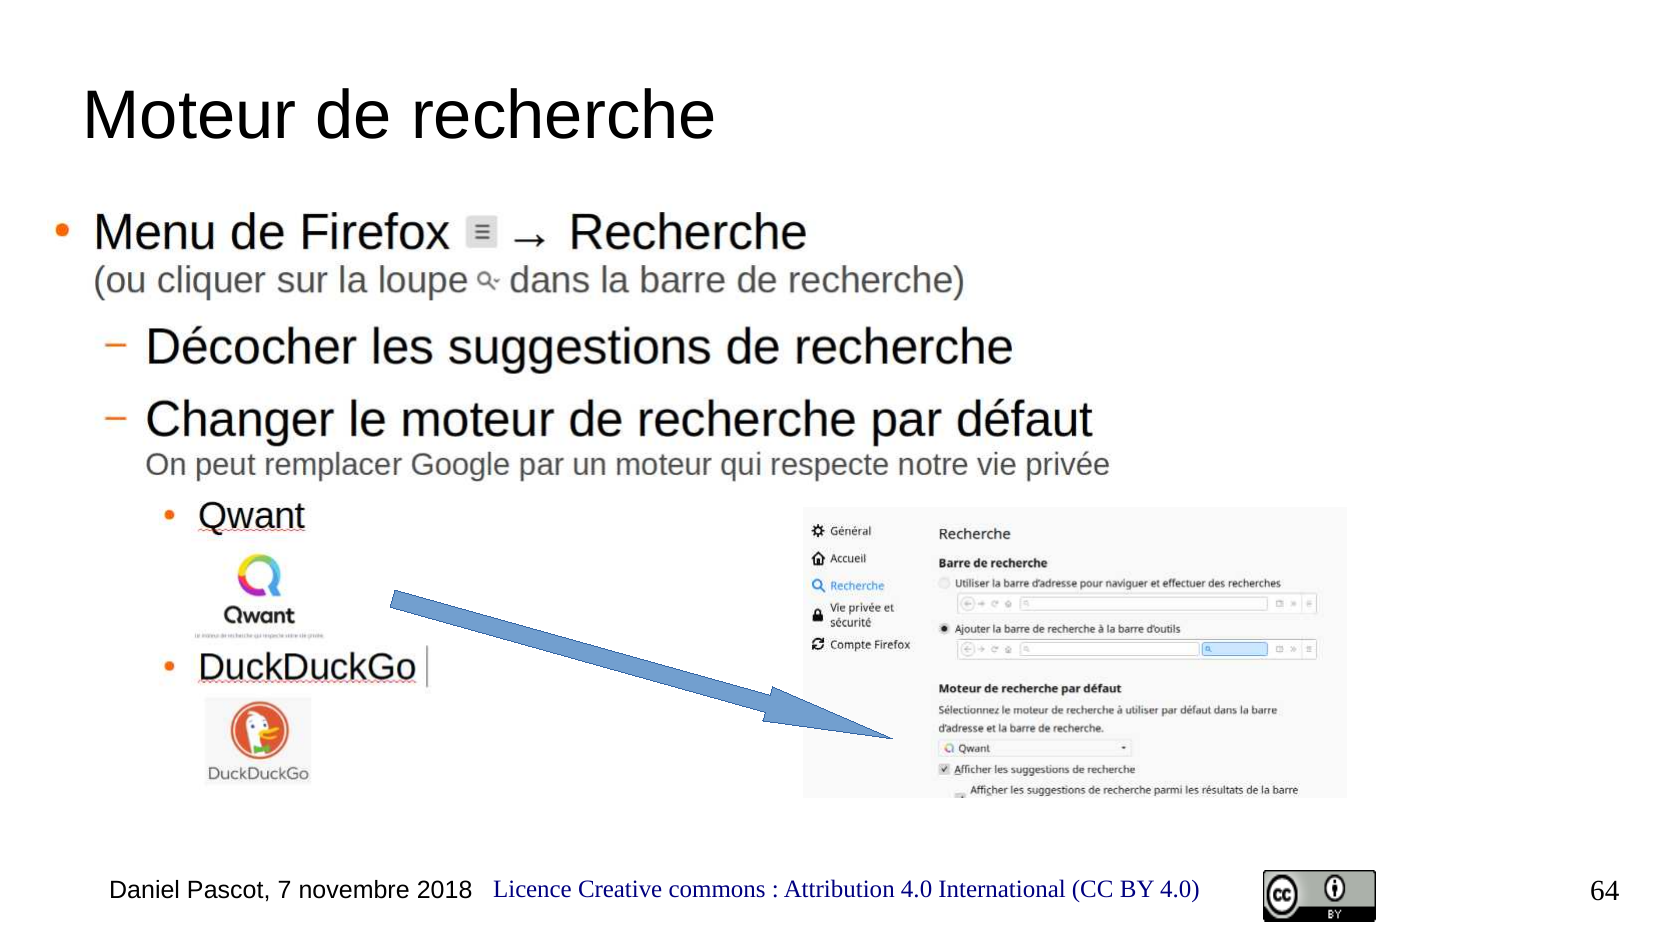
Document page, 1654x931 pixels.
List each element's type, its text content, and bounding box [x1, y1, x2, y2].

picture [1263, 870, 1376, 922]
text_box [390, 590, 893, 739]
title Moteur de recherche [82, 37, 1571, 193]
picture [47, 188, 1347, 826]
